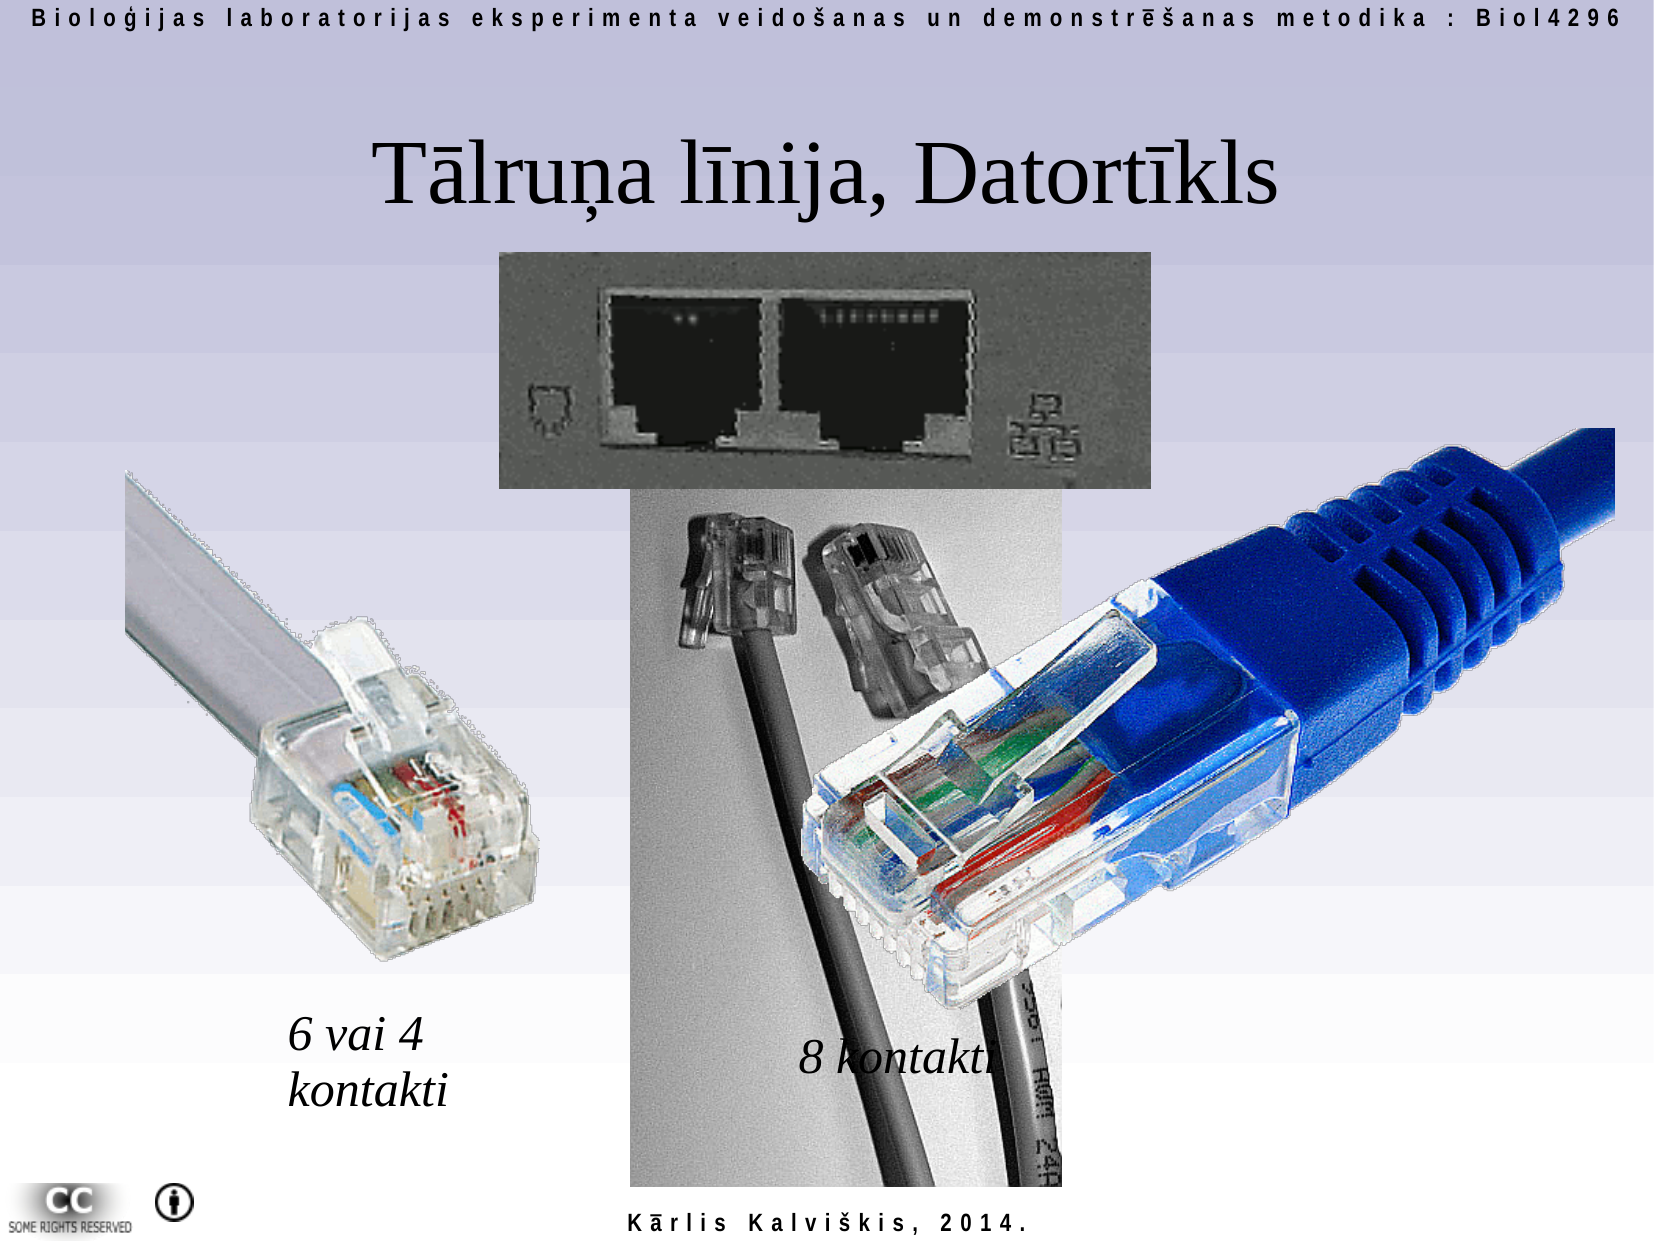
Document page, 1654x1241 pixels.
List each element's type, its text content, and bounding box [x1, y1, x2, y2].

title Tālruņa līnija, Datortīkls [29, 49, 1625, 296]
text_box 6 vai 4 kontakti [287, 1006, 450, 1117]
text_box 8 kontakti [798, 1028, 998, 1085]
picture [0, 0, 1654, 1241]
